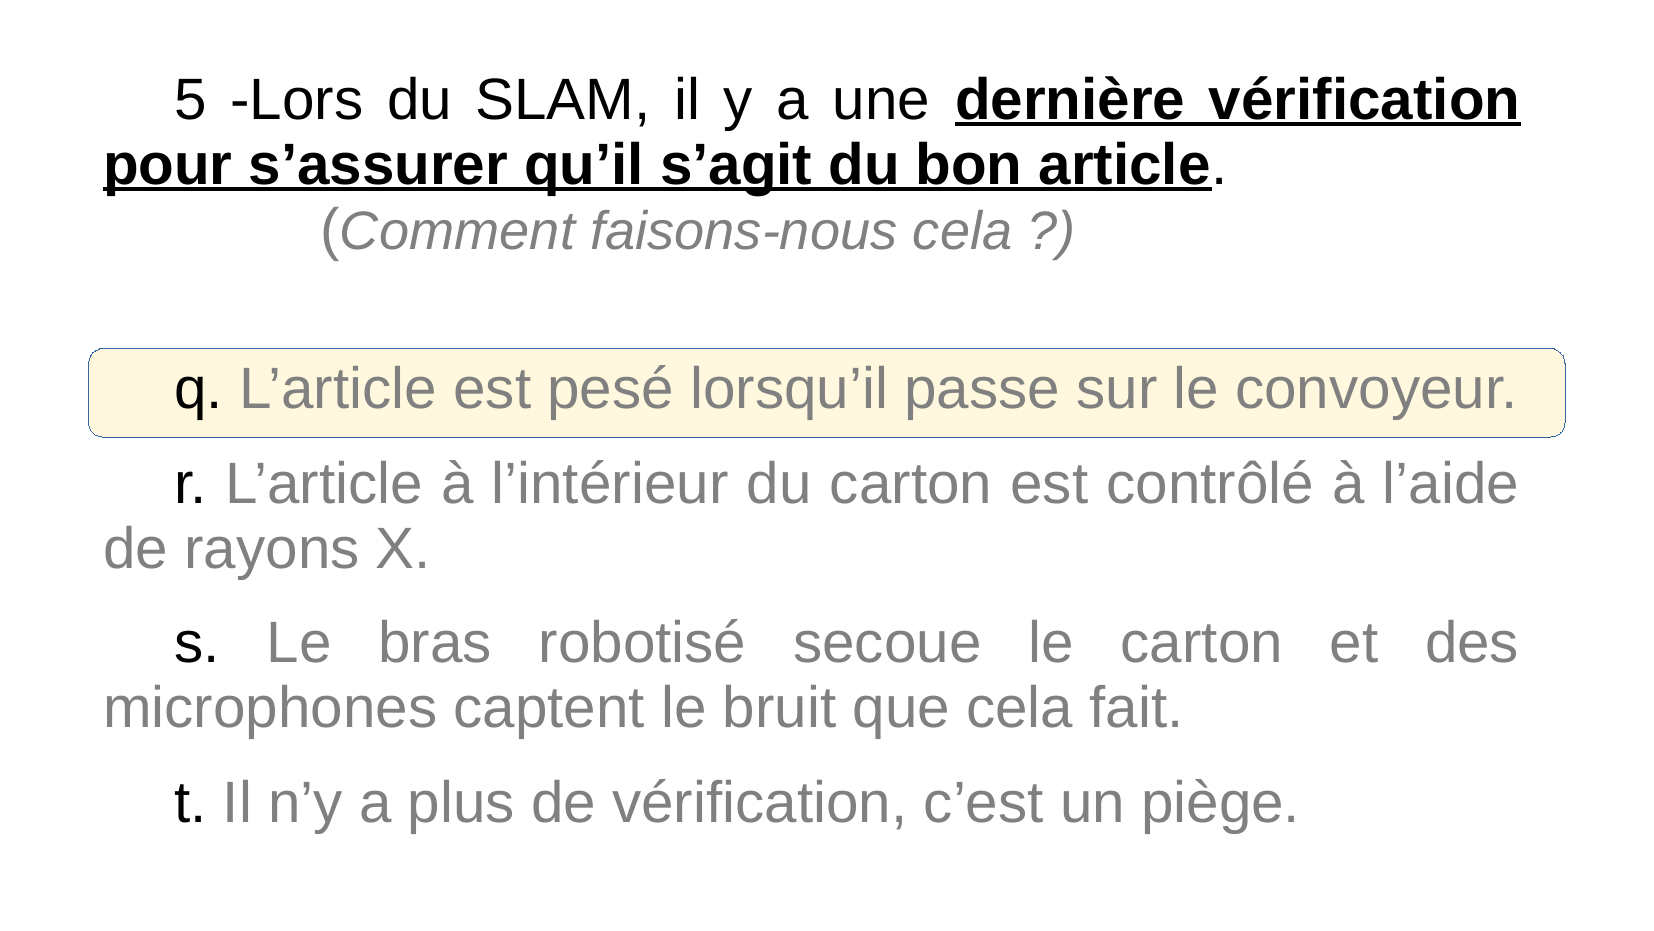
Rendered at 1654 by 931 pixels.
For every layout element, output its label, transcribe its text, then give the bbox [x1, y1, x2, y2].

text_box [1536, 348, 1566, 438]
text_box 5 -Lors du SLAM, il y a une dernière vérification pour s’assurer qu’il s’agit du bon article. (Comment faisons-nous cela ?) q. L’article est pesé lorsqu’il passe sur le convoyeur. r. L’article à l’intérieur du carton est contrôlé à l’aide de rayons X. s. Le bras robotisé secoue le carton et des microphones captent le bruit que cela fait. t. Il n’y a plus de vérification, c’est un piège. [88, 59, 1536, 843]
